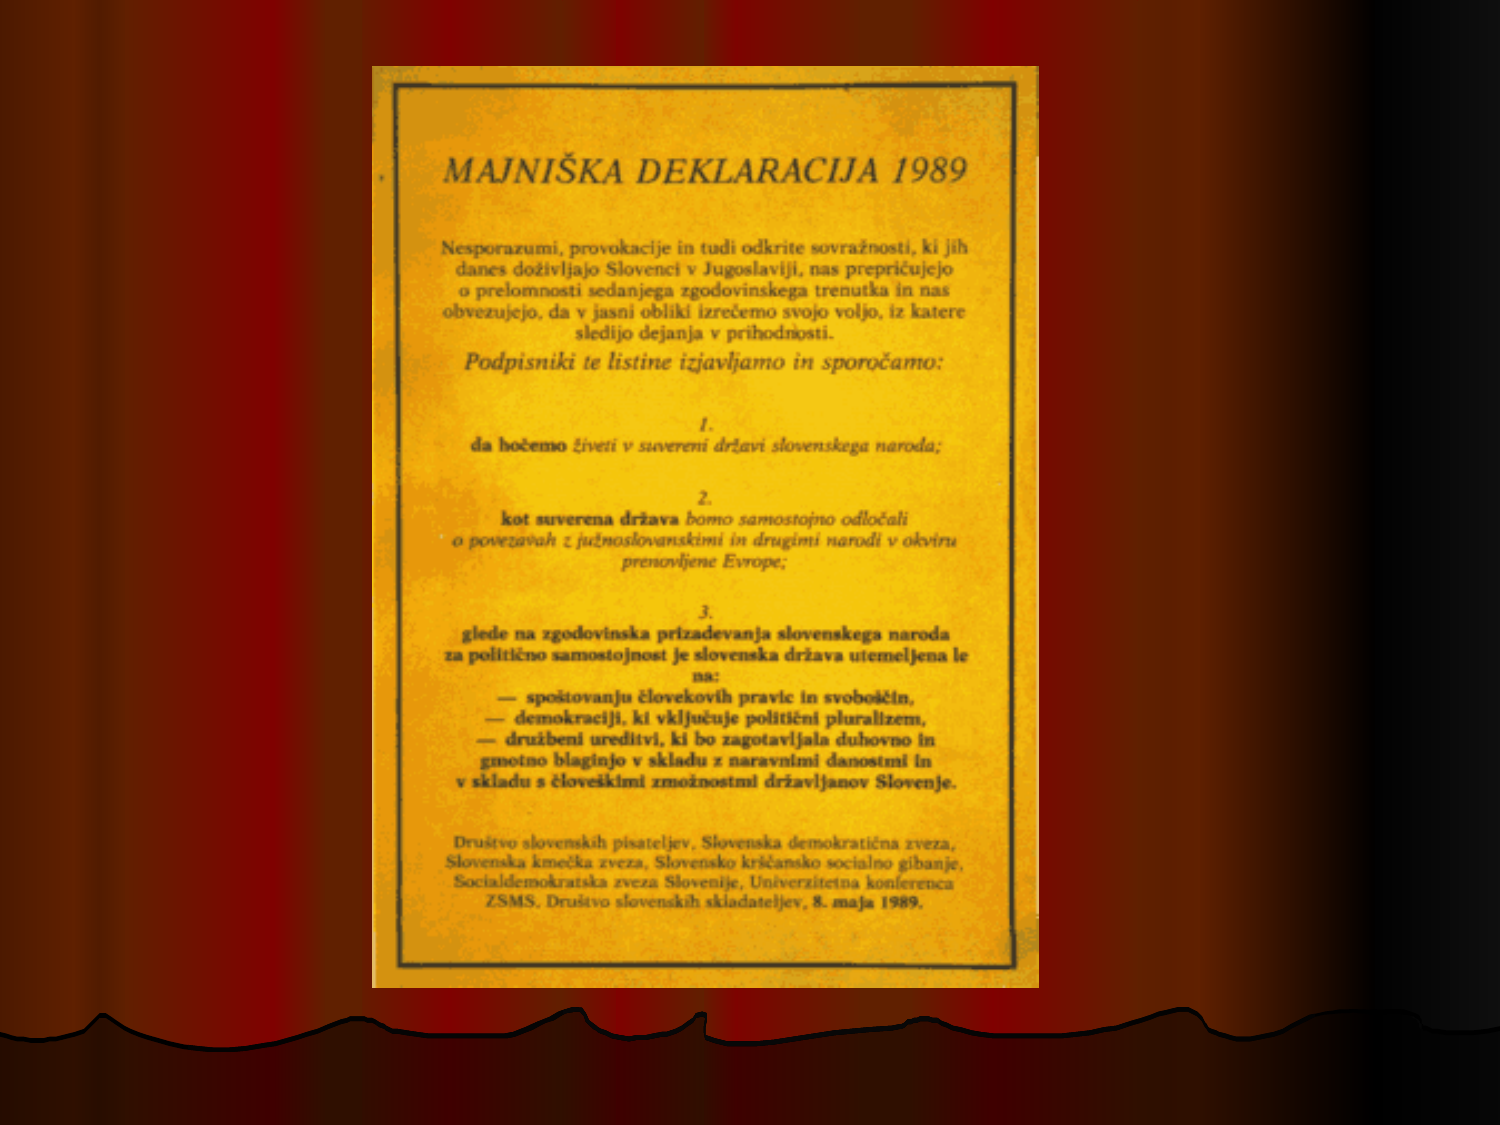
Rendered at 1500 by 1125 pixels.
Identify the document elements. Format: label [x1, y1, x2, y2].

picture [372, 66, 1039, 988]
